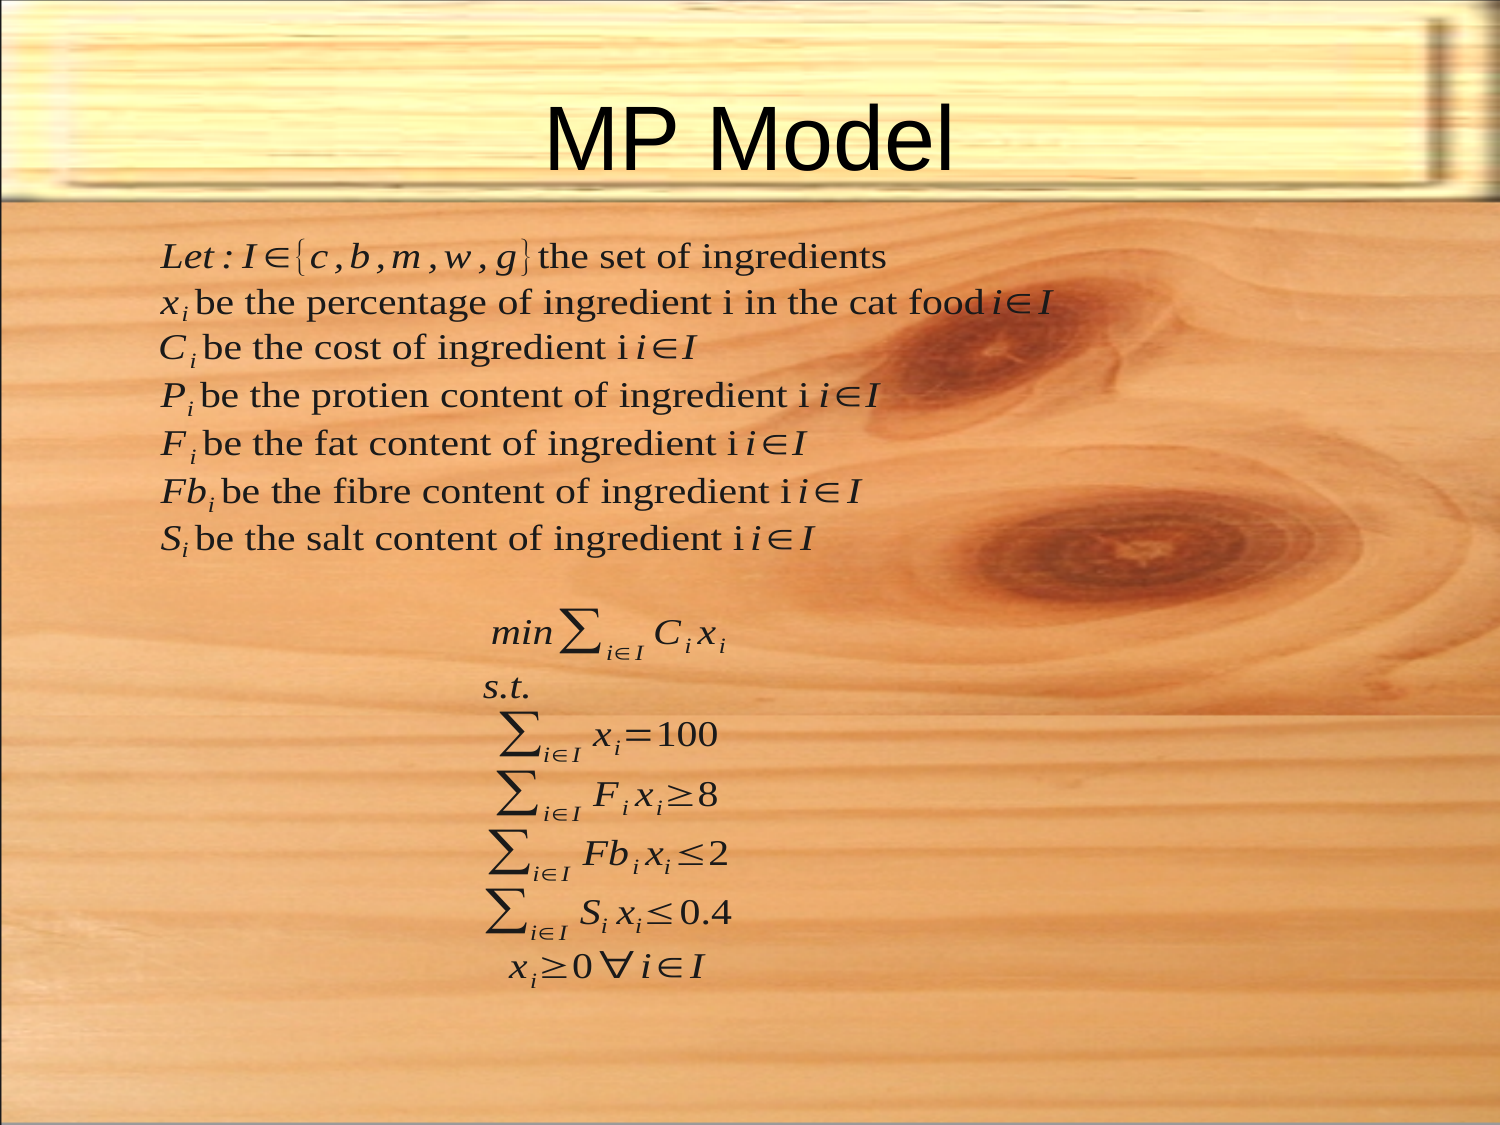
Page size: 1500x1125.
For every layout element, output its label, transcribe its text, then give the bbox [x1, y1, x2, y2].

picture [0, 0, 1500, 1125]
title MP Model [75, 52, 1426, 226]
chart [147, 236, 1063, 993]
